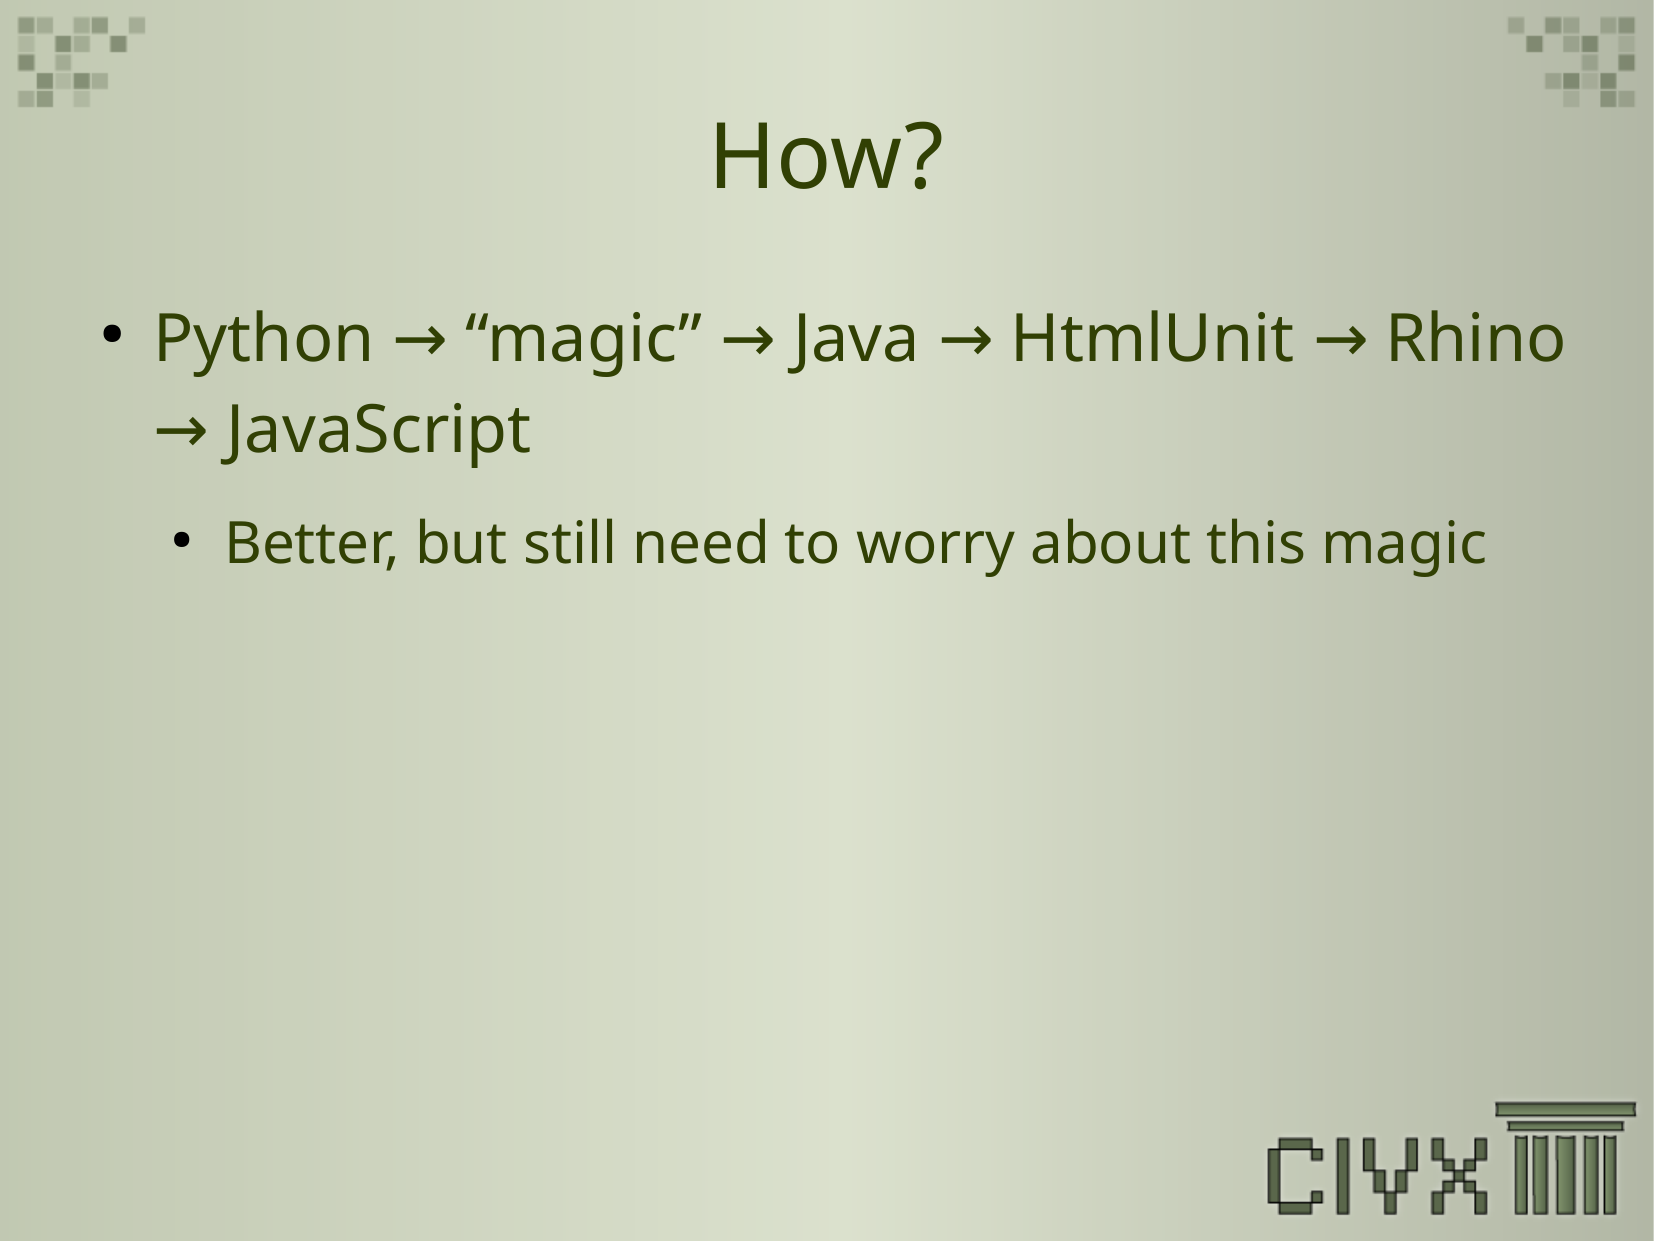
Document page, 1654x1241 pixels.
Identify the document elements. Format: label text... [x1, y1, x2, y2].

list Python → “magic” → Java → HtmlUnit → Rhino → JavaScript Better, but still need to worry about this magic [82, 290, 1571, 1094]
picture [0, 0, 1654, 1241]
title How? [82, 56, 1571, 250]
